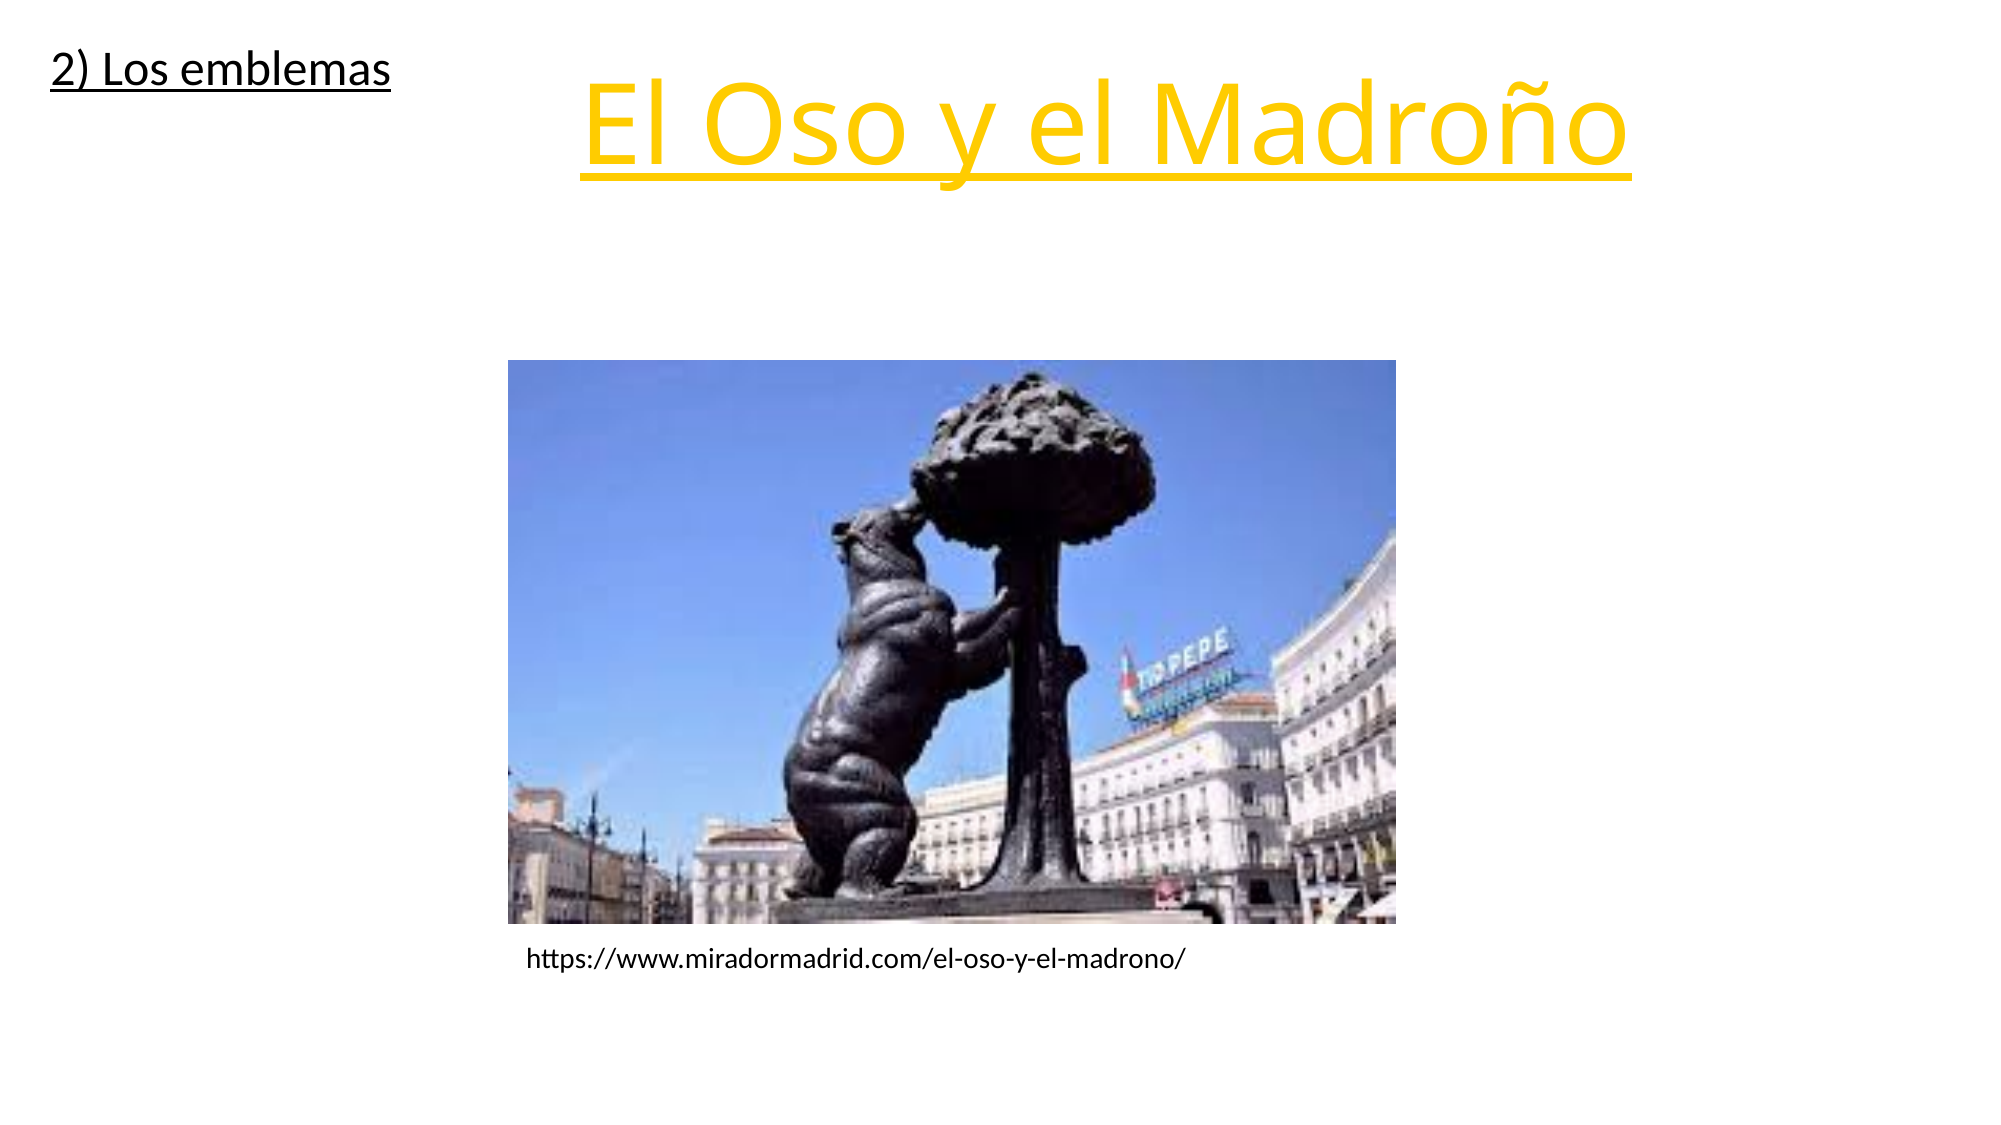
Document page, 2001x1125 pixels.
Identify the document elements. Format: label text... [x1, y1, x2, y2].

text_box https://www.miradormadrid.com/el-oso-y-el-madrono/ [511, 938, 1202, 983]
title El Oso y el Madroño [137, 59, 1863, 278]
text_box 2) Los emblemas [35, 40, 509, 106]
picture [467, 948, 1437, 1010]
picture [508, 360, 1396, 924]
